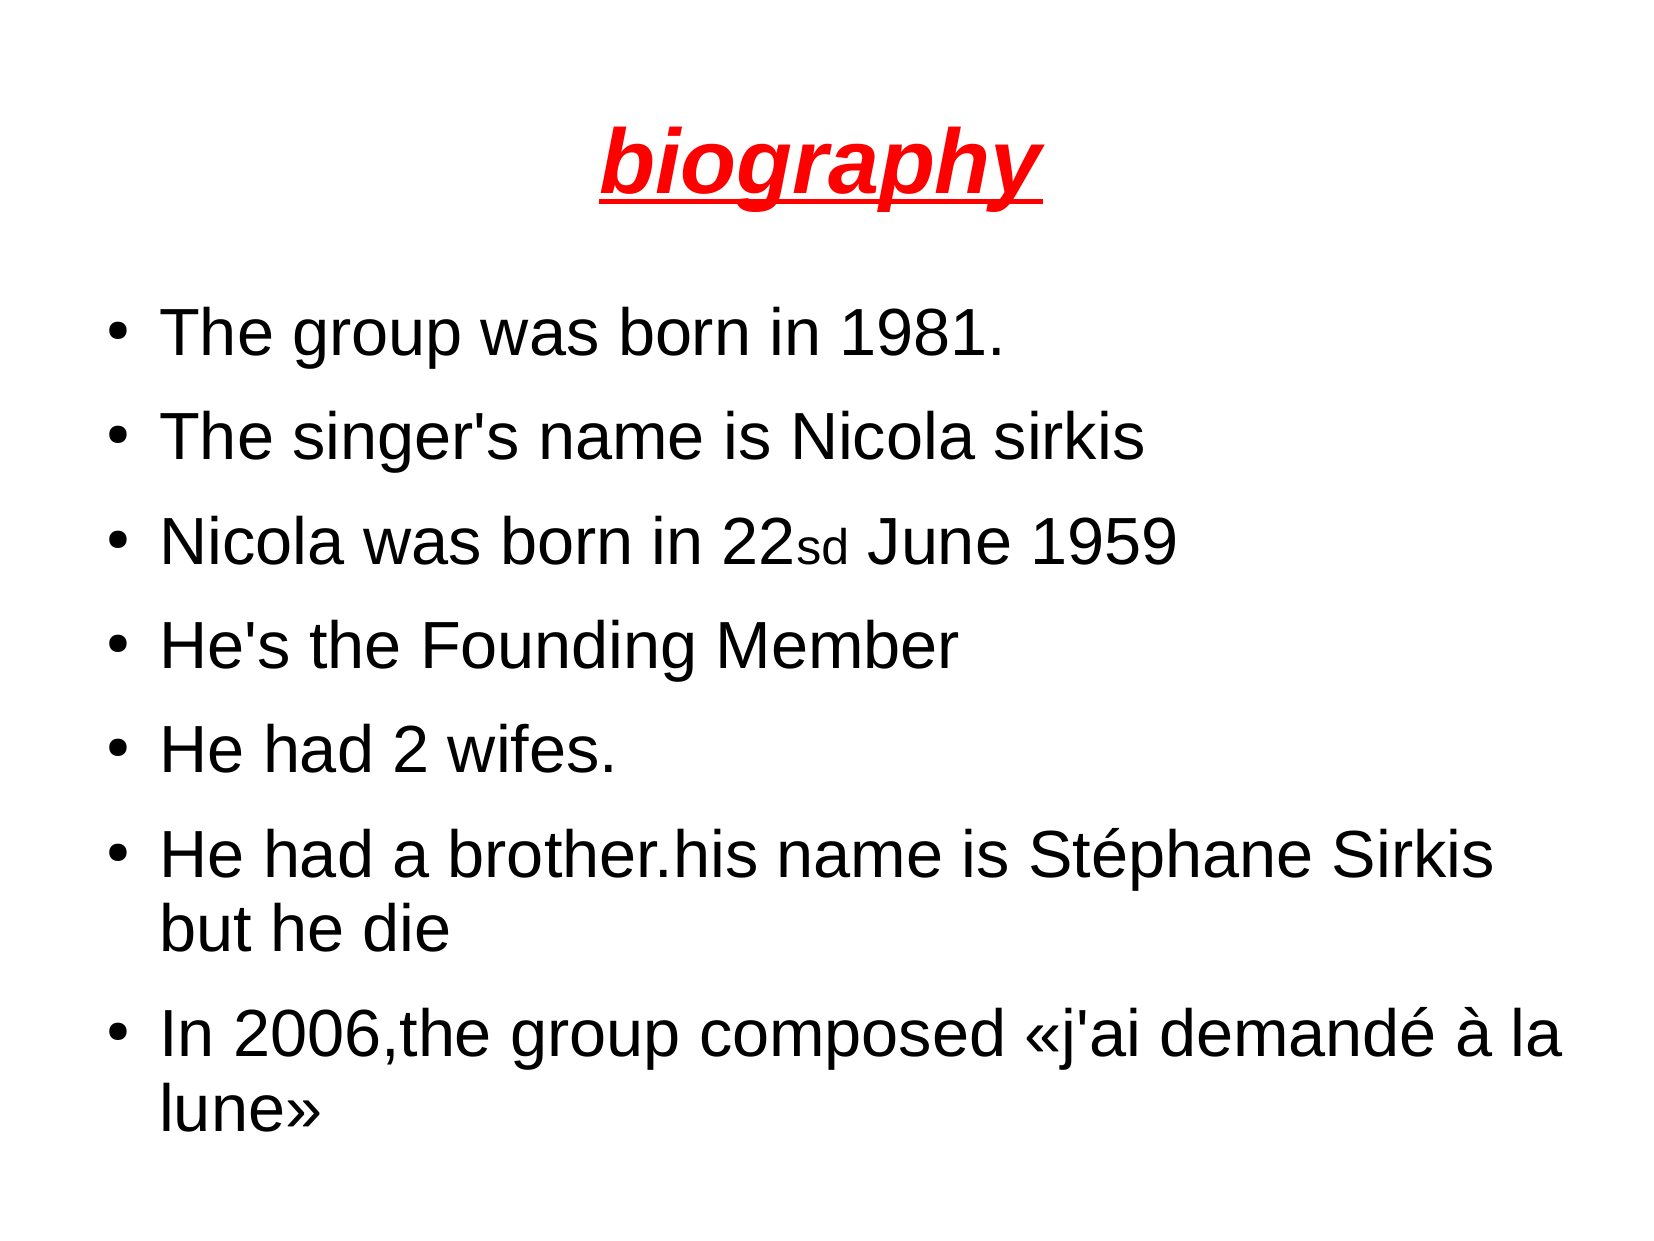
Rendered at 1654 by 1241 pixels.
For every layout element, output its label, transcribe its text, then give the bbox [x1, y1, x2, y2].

title biography [76, 58, 1565, 266]
list The group was born in 1981. The singer's name is Nicola sirkis Nicola was born in 22sd June 1959 He's the Founding Member He had 2 wifes. He had a brother.his name is Stéphane Sirkis but he die In 2006,the group composed «j'ai demandé à la lune» [88, 295, 1577, 1146]
